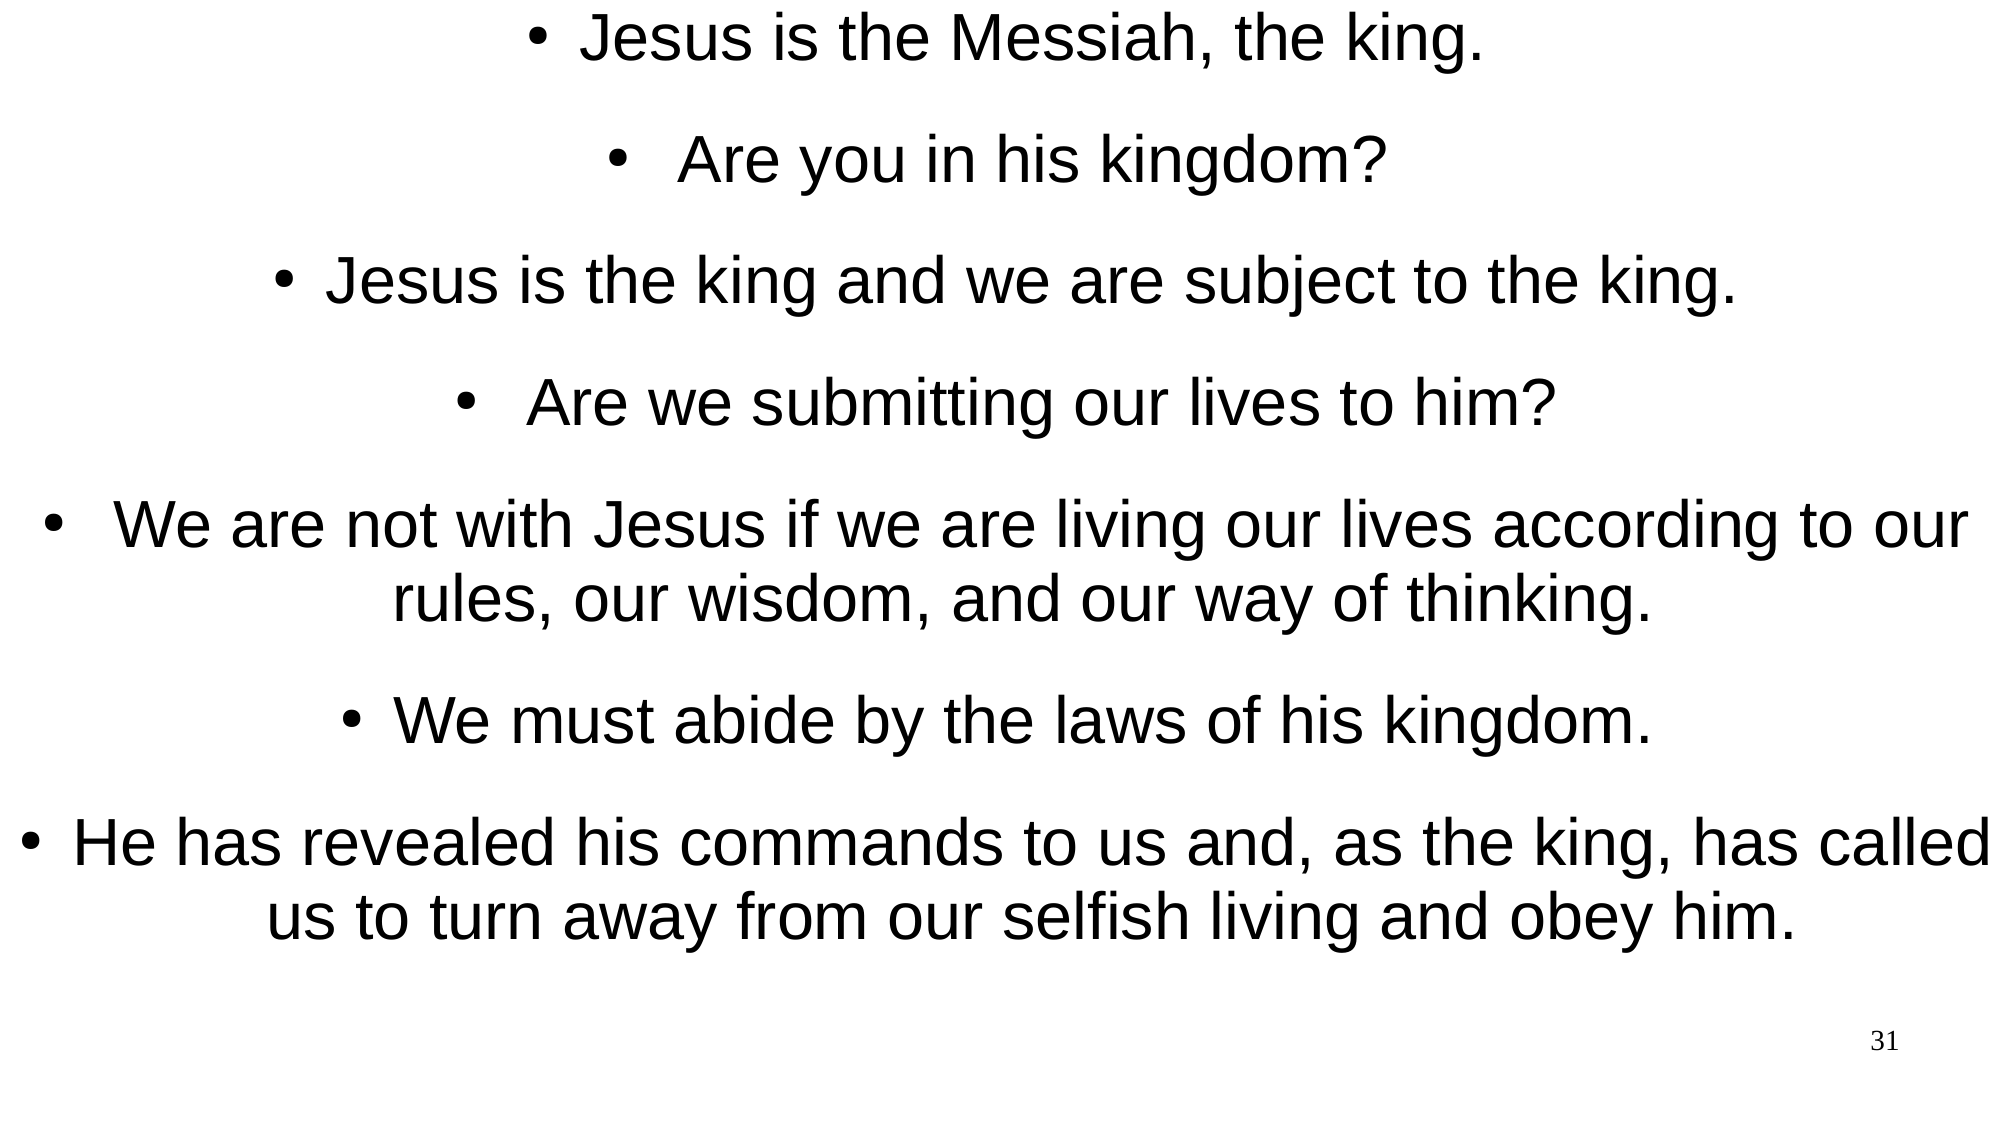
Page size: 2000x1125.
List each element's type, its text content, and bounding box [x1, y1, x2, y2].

list Jesus is the Messiah, the king. Are you in his kingdom? Jesus is the king and we are subject to the king. Are we submitting our lives to him? We are not with Jesus if we are living our lives according to our rules, our wisdom, and our way of thinking. We must abide by the laws of his kingdom. He has revealed his commands to us and, as the king, has called us to turn away from our selfish living and obey him. [0, 0, 1996, 1123]
